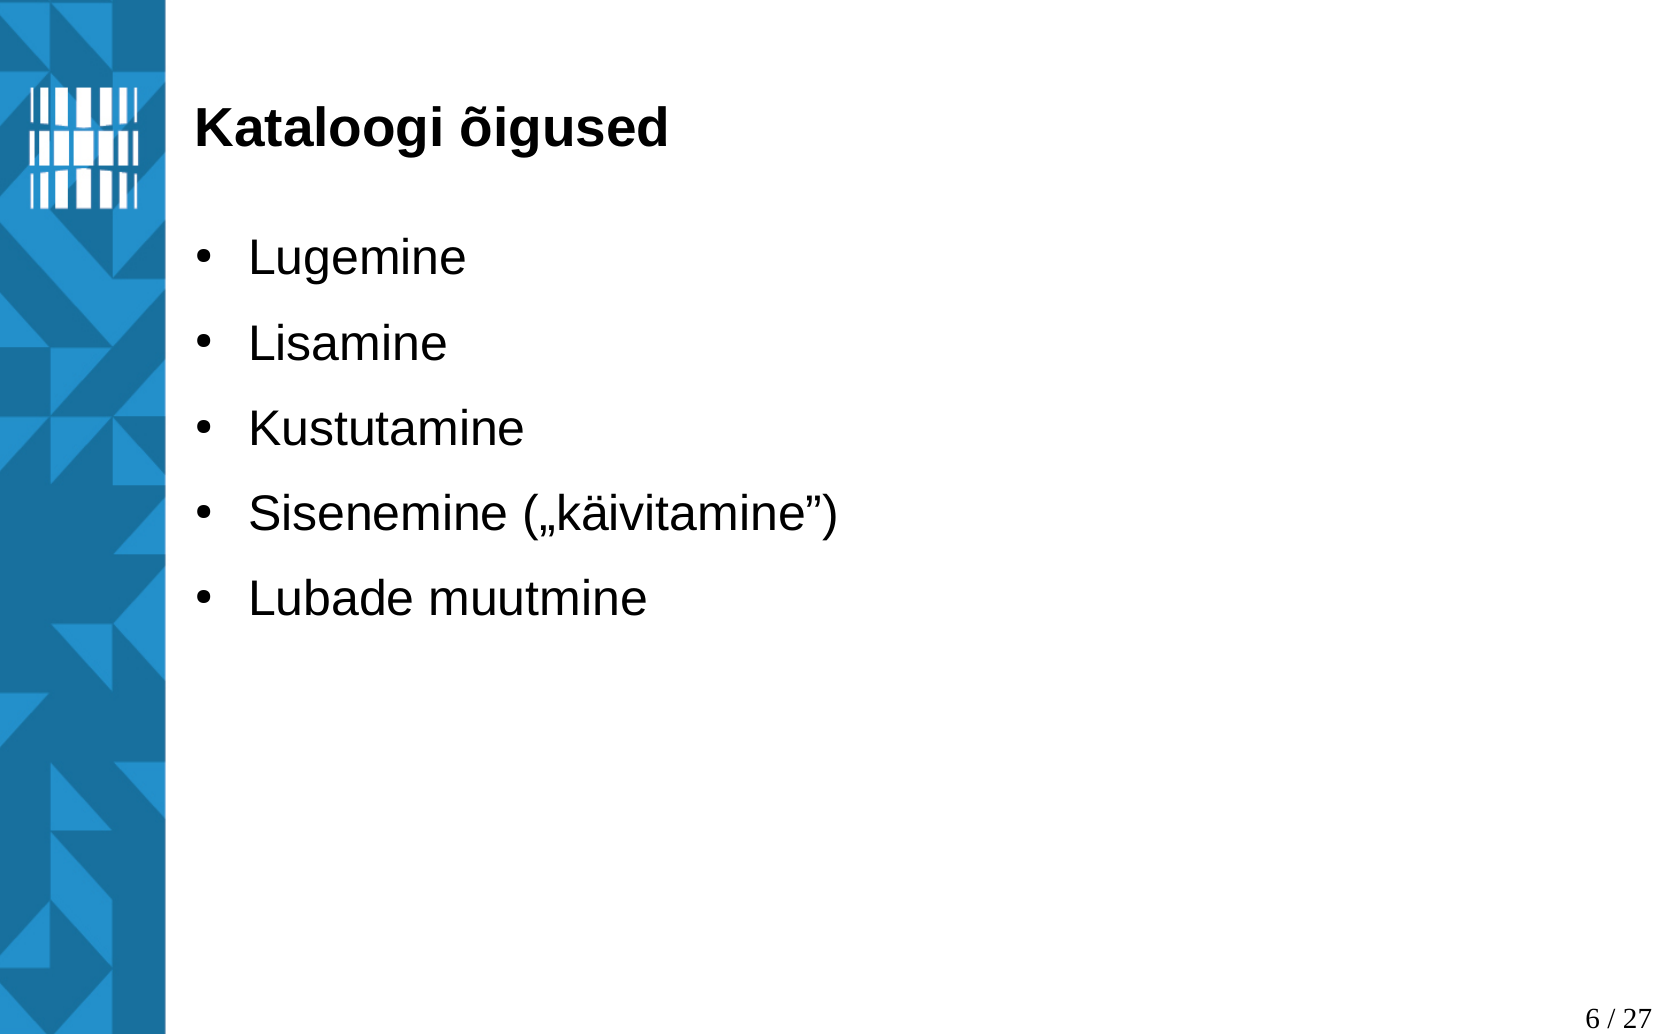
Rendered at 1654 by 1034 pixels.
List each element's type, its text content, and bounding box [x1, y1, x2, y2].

title Kataloogi õigused [194, 41, 1536, 214]
list Lugemine Lisamine Kustutamine Sisenemine („käivitamine”) Lubade muutmine [177, 229, 1565, 768]
